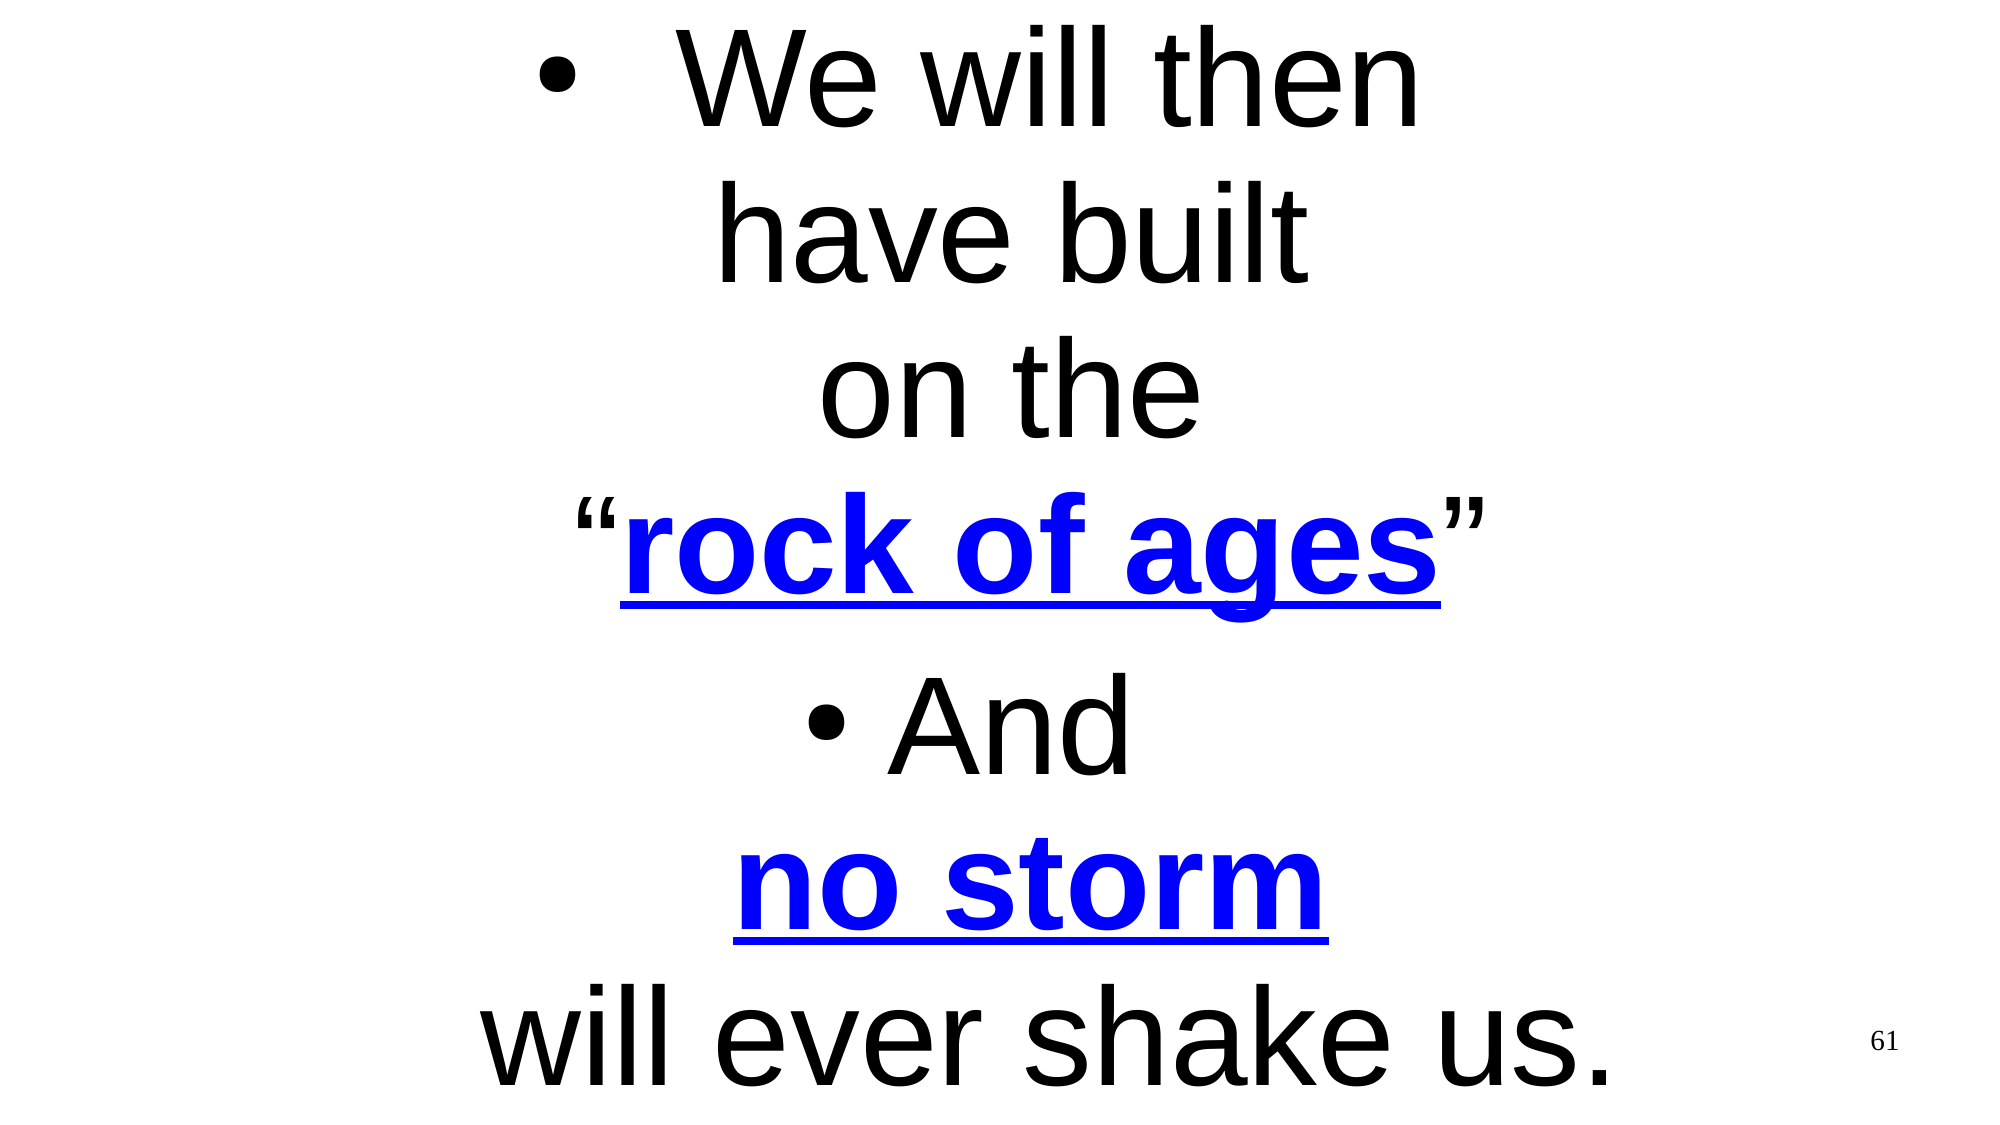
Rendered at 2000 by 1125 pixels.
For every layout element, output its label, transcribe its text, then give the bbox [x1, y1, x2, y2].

list We will then have built on the “rock of ages” And no storm will ever shake us. [0, 0, 1996, 1123]
